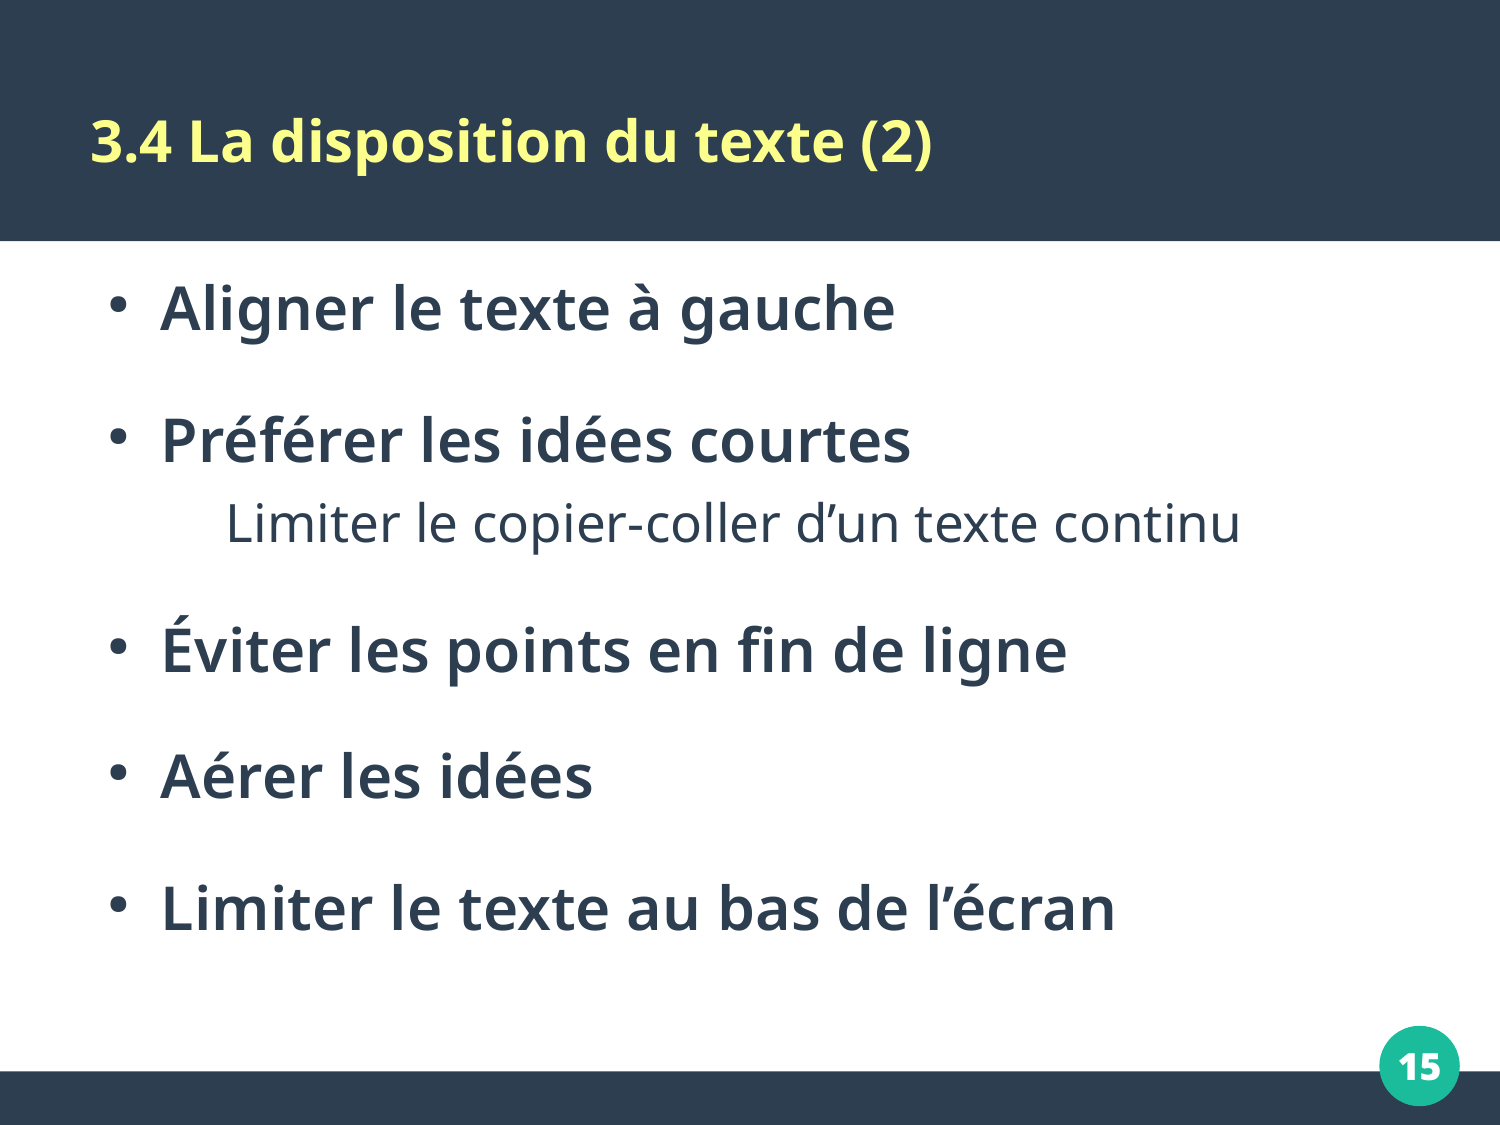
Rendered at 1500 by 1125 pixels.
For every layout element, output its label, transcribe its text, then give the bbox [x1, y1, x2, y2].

title 3.4 La disposition du texte (2) [75, 45, 1426, 233]
list Aligner le texte à gauche Préférer les idées courtes Limiter le copier-coller d’un texte continu Éviter les points en fin de ligne Aérer les idées Limiter le texte au bas de l’écran [75, 262, 1426, 1059]
